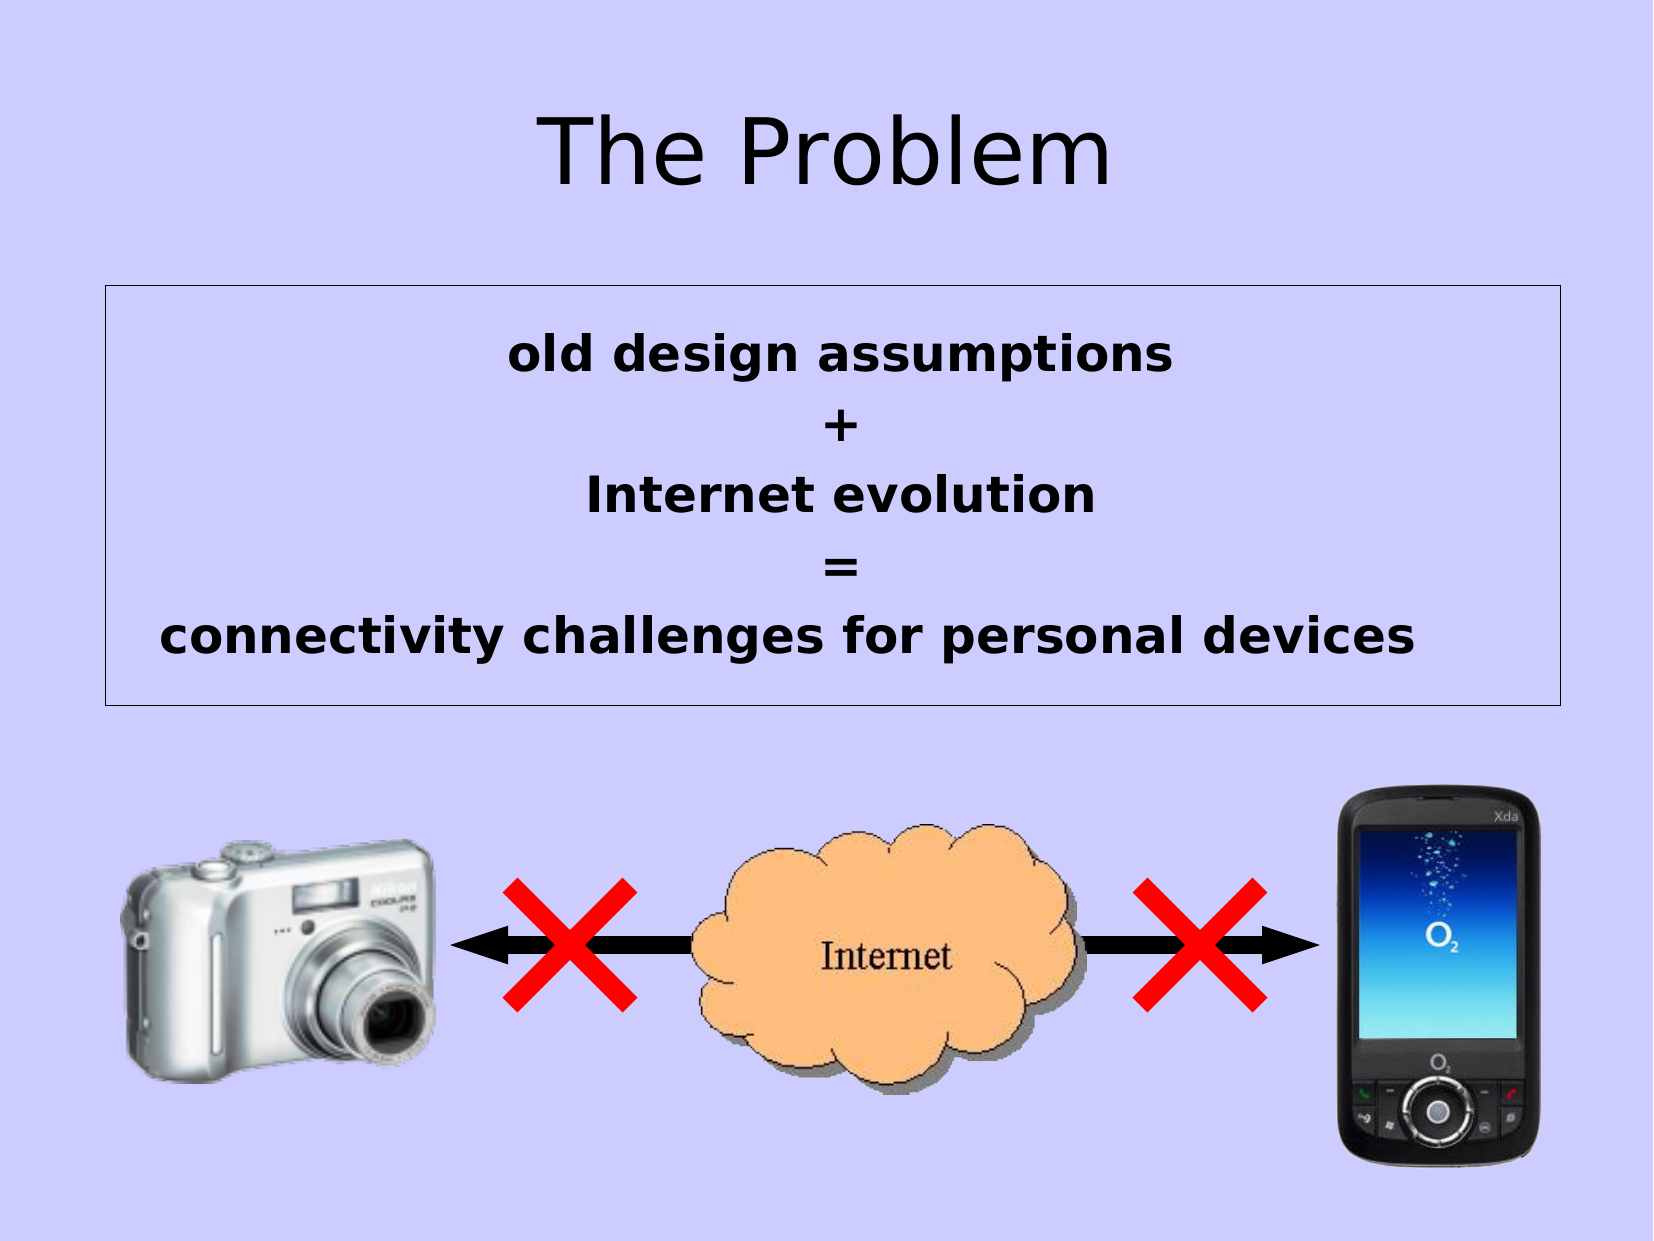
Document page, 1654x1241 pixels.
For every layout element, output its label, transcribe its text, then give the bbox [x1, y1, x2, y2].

picture [1335, 784, 1541, 1171]
picture [690, 824, 1087, 1096]
picture [120, 839, 436, 1084]
text_box old design assumptions + Internet evolution = connectivity challenges for personal devices [105, 285, 1561, 706]
title The Problem [82, 41, 1571, 265]
